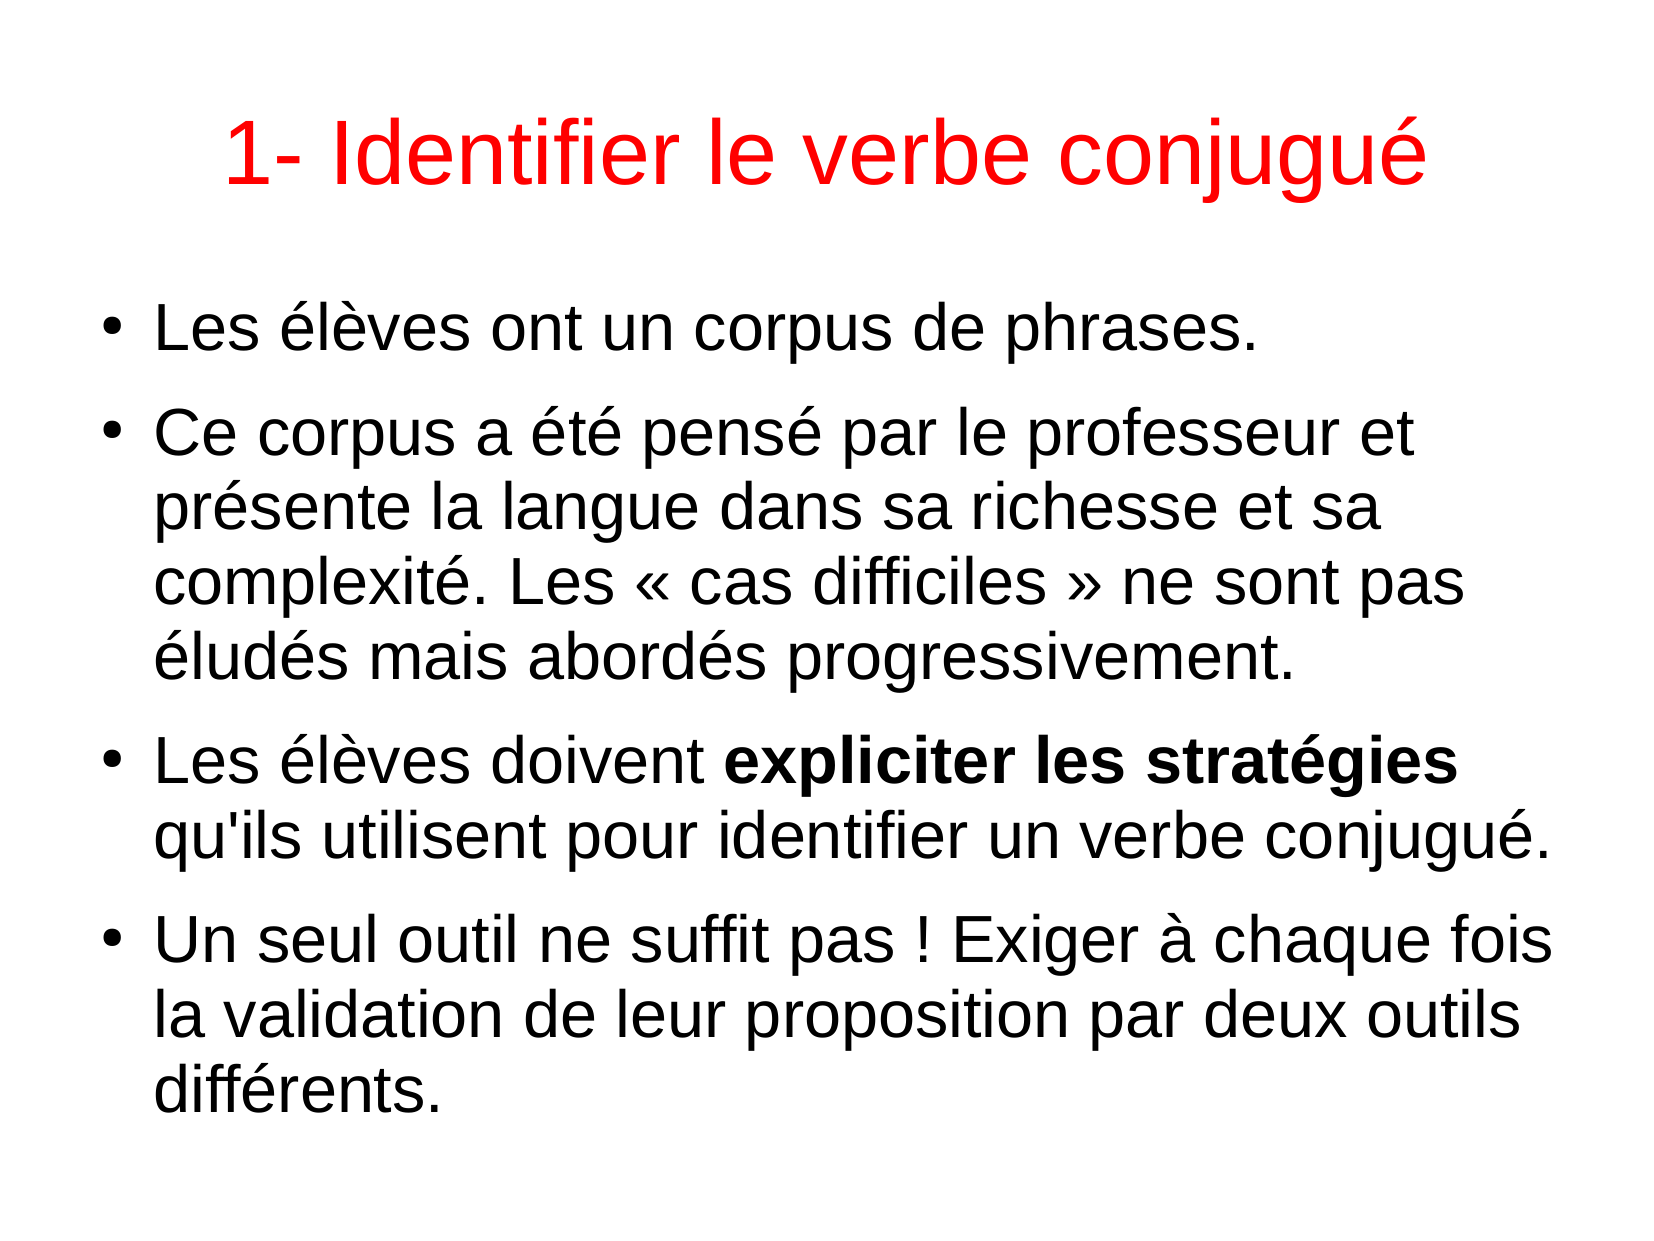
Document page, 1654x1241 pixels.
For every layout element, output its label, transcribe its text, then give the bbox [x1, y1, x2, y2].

title 1- Identifier le verbe conjugué [82, 49, 1571, 257]
list Les élèves ont un corpus de phrases. Ce corpus a été pensé par le professeur et présente la langue dans sa richesse et sa complexité. Les « cas difficiles » ne sont pas éludés mais abordés progressivement. Les élèves doivent expliciter les stratégies qu'ils utilisent pour identifier un verbe conjugué. Un seul outil ne suffit pas ! Exiger à chaque fois la validation de leur proposition par deux outils différents. [82, 290, 1571, 1134]
